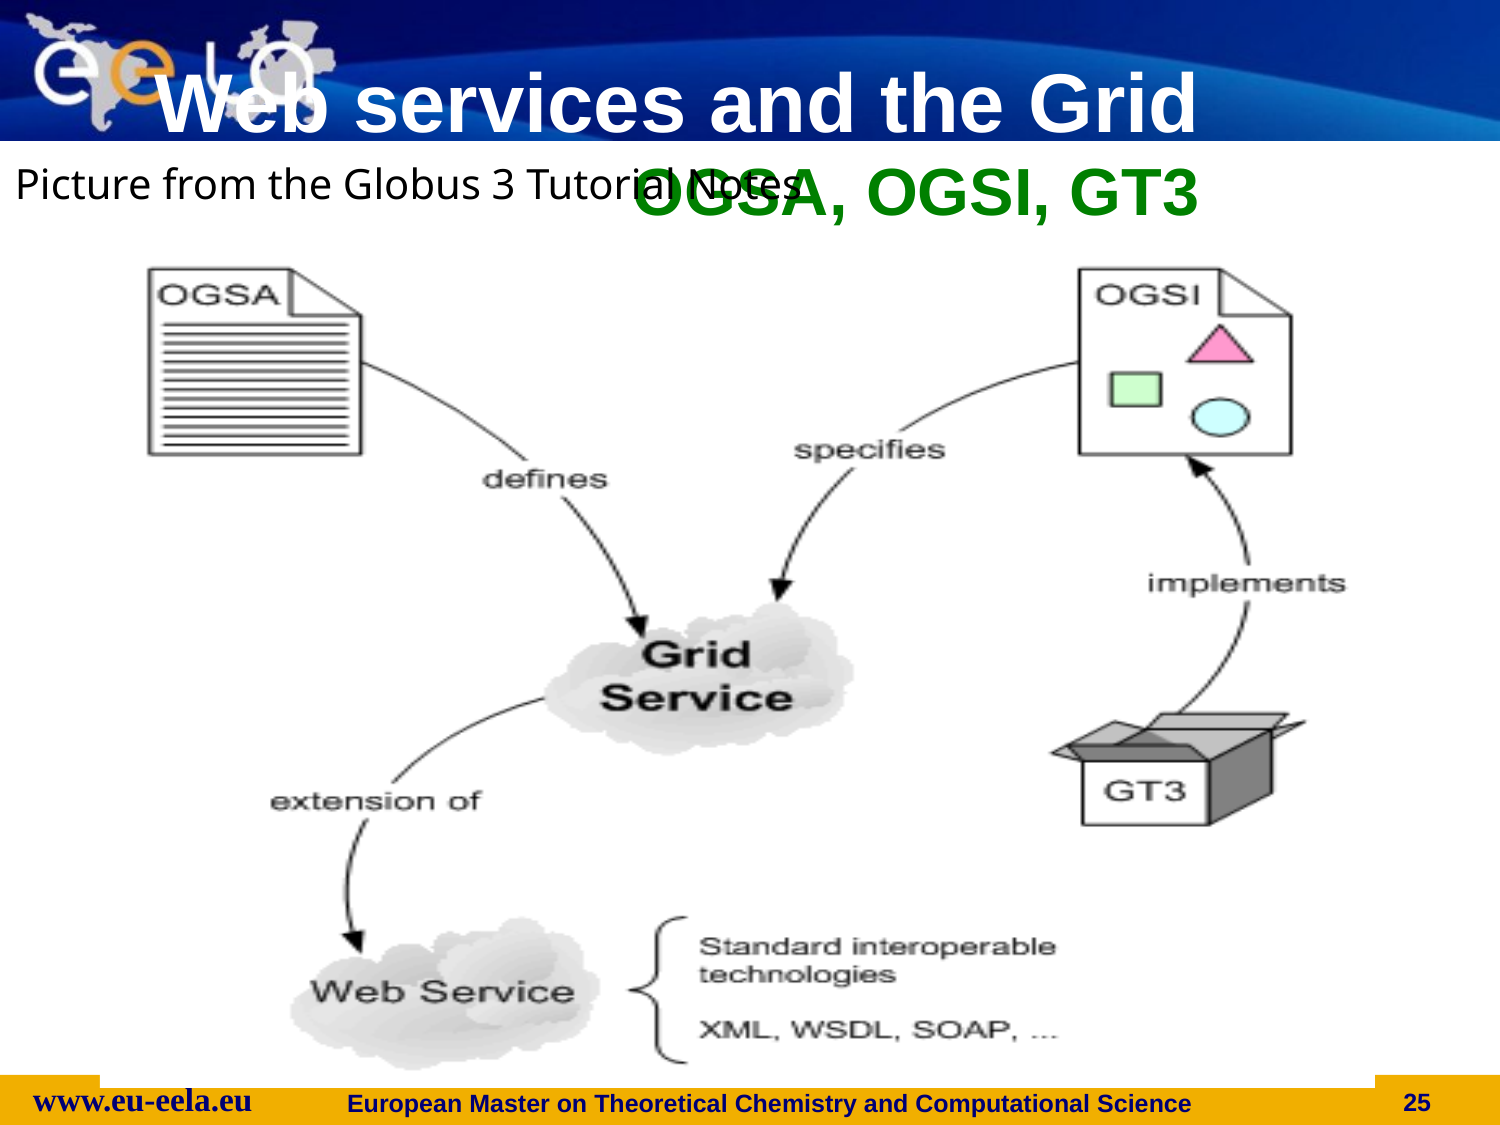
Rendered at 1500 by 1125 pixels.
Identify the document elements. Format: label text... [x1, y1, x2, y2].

text_box [1388, 1078, 1475, 1125]
text_box Picture from the Globus 3 Tutorial Notes [0, 149, 818, 216]
text_box European Master on Theoretical Chemistry and Computational Science [332, 1080, 1388, 1125]
picture [99, 249, 1375, 1088]
title Web services and the Grid OGSA, OGSI, GT3 [139, 41, 1490, 237]
